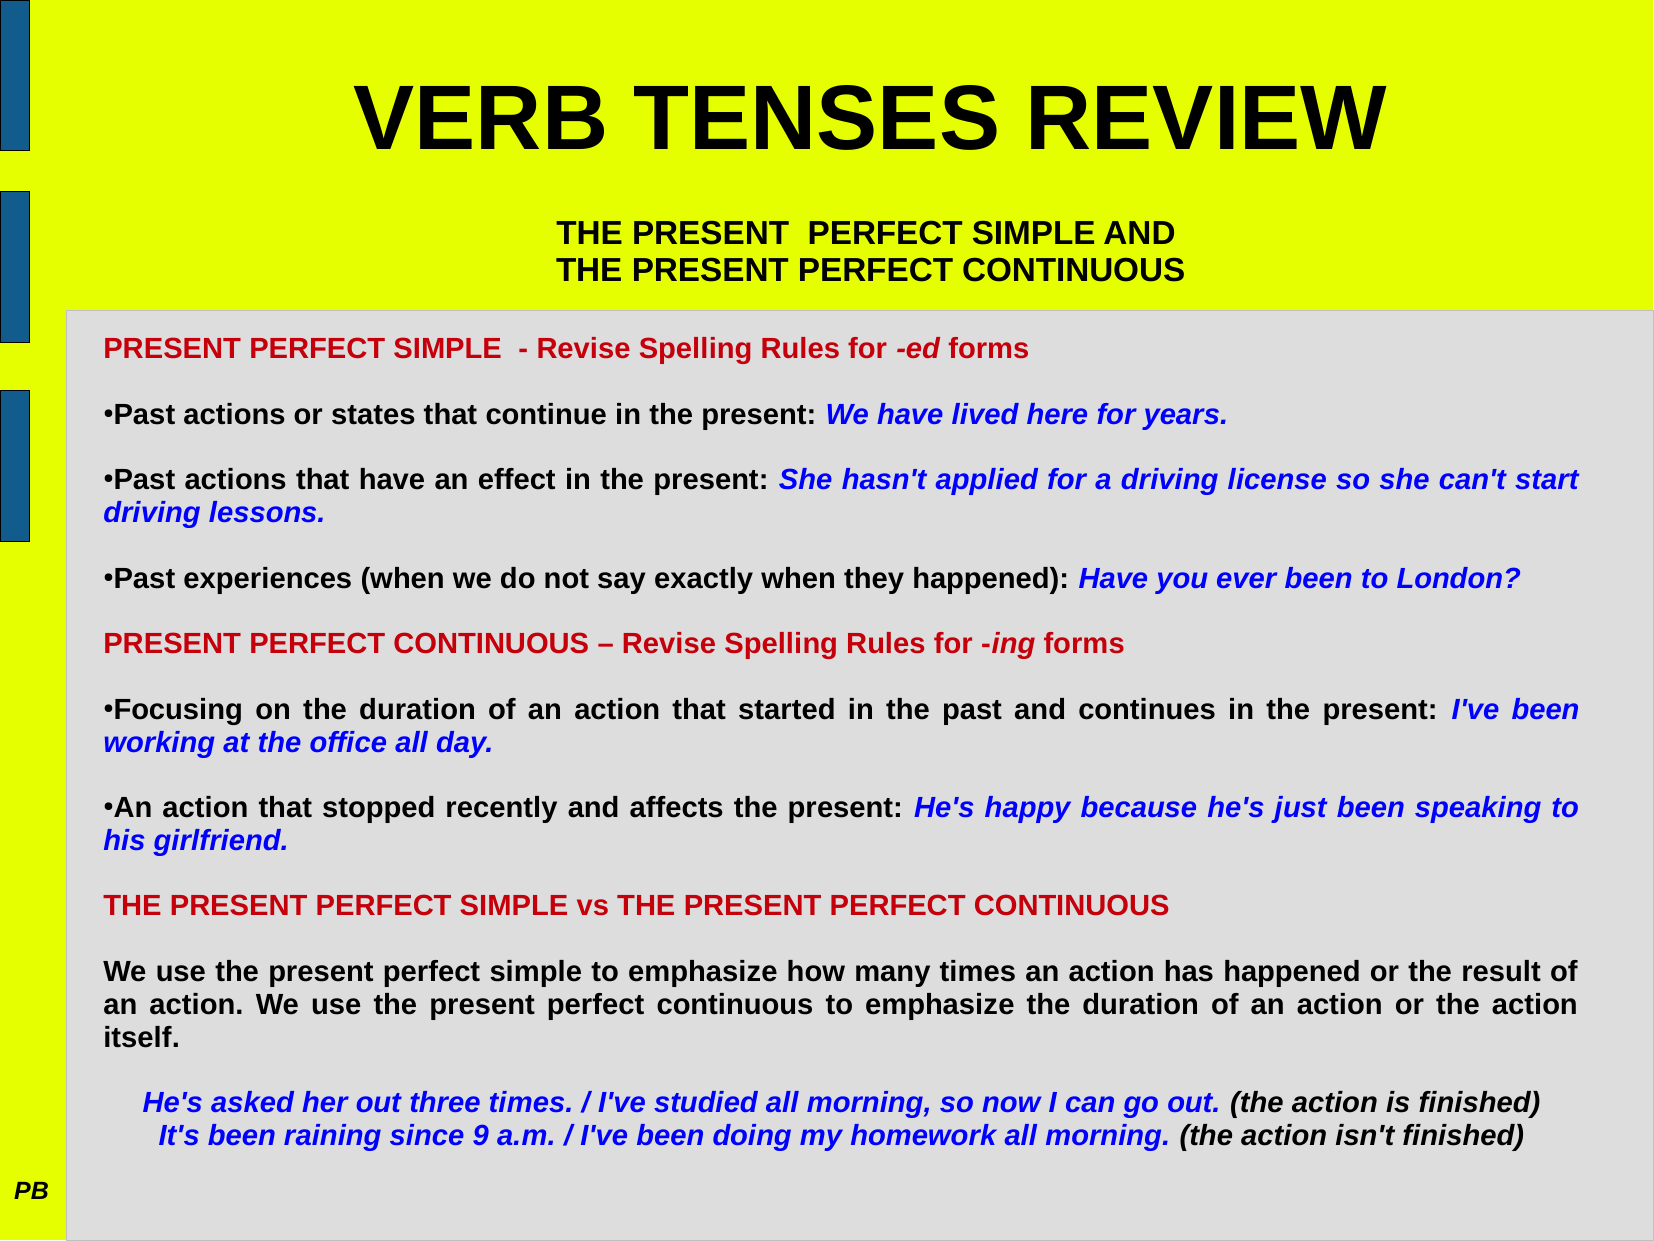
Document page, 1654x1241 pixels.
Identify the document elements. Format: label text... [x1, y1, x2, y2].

text_box PRESENT PERFECT SIMPLE - Revise Spelling Rules for -ed forms Past actions or states that continue in the present: We have lived here for years. Past actions that have an effect in the present: She hasn't applied for a driving license so she can't start driving lessons. Past experiences (when we do not say exactly when they happened): Have you ever been to London? PRESENT PERFECT CONTINUOUS – Revise Spelling Rules for -ing forms Focusing on the duration of an action that started in the past and continues in the present: I've been working at the office all day. An action that stopped recently and affects the present: He's happy because he's just been speaking to his girlfriend. THE PRESENT PERFECT SIMPLE vs THE PRESENT PERFECT CONTINUOUS We use the present perfect simple to emphasize how many times an action has happened or the result of an action. We use the present perfect continuous to emphasize the duration of an action or the action itself. He's asked her out three times. / I've studied all morning, so now I can go out. (the action is finished) It's been raining since 9 a.m. / I've been doing my homework all morning. (the action isn't finished) [88, 324, 1595, 1176]
text_box VERB TENSES REVIEW [177, 59, 1565, 177]
text_box PB [0, 1169, 64, 1241]
text_box THE PRESENT PERFECT SIMPLE AND THE PRESENT PERFECT CONTINUOUS [383, 206, 1359, 299]
